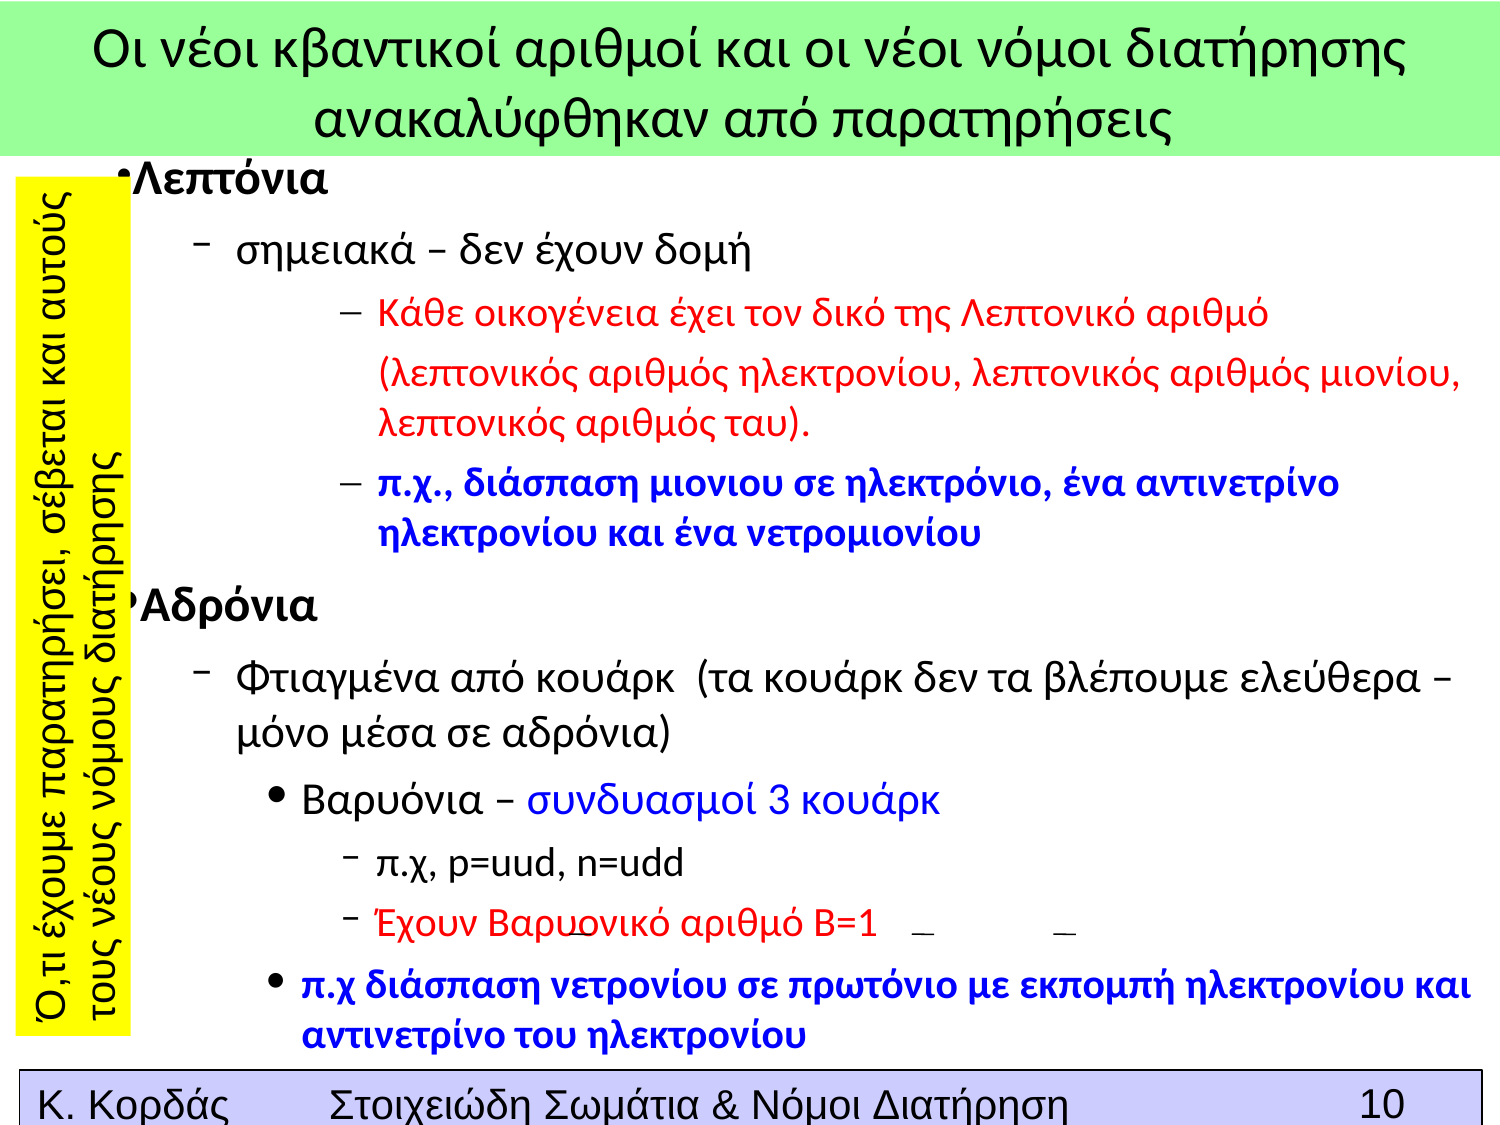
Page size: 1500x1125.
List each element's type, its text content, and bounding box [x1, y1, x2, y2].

text_box Ό,τι έχουμε παρατηρήσει, σέβεται και αυτούς τους νέους νόμους διατήρησης [15, 176, 131, 1036]
text_box Λεπτόνια σημειακά – δεν έχουν δομή Κάθε οικογένεια έχει τον δικό της Λεπτονικό αριθμό (λεπτονικός αριθμός ηλεκτρονίου, λεπτονικός αριθμός μιονίου, λεπτονικός αριθμός ταυ). π.χ., διάσπαση μιονιου σε ηλεκτρόνιο, ένα αντινετρίνο ηλεκτρονίου και ένα νετρομιονίου Αδρόνια Φτιαγμένα από κουάρκ (τα κουάρκ δεν τα βλέπουμε ελεύθερα – μόνο μέσα σε αδρόνια) Βαρυόνια – συνδυασμοί 3 κουάρκ π.χ, p=uud, n=udd Έχουν Bαρυονικό αριθμό B=1 π.χ διάσπαση νετρονίου σε πρωτόνιο με εκπομπή ηλεκτρονίου και αντινετρίνο του ηλεκτρονίου [100, 137, 1500, 995]
text_box Οι νέοι κβαντικοί αριθμοί και οι νέοι νόμοι διατήρησης ανακαλύφθηκαν από παρατηρήσεις [0, 1, 1500, 156]
